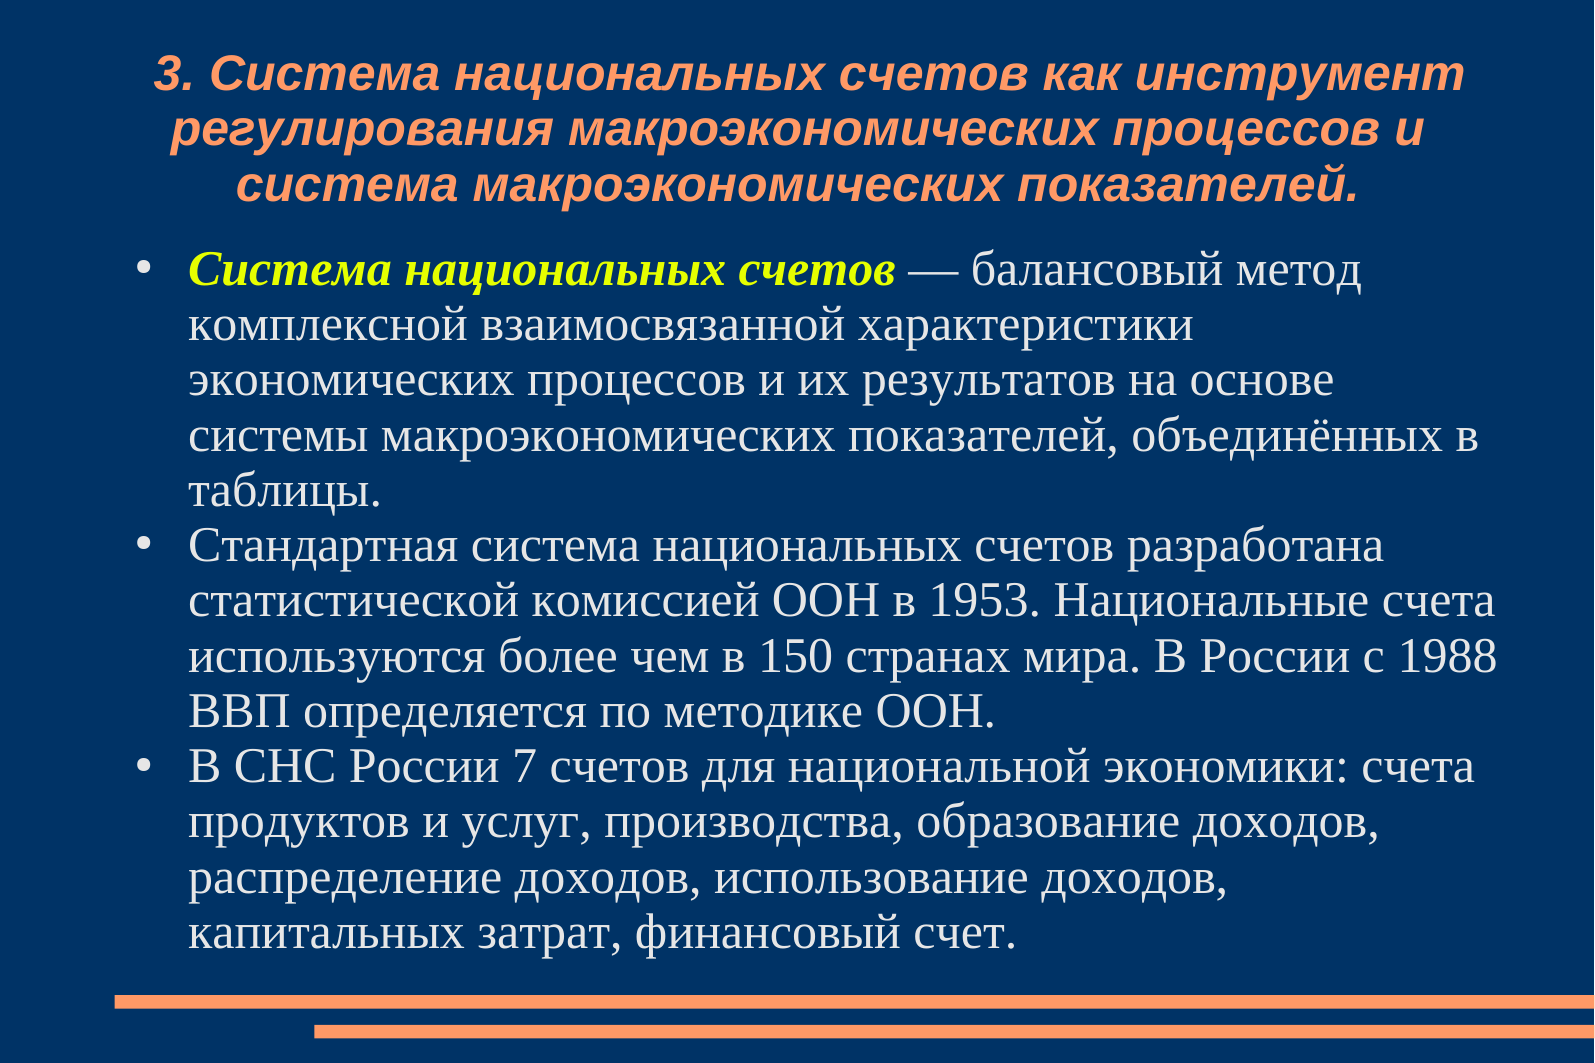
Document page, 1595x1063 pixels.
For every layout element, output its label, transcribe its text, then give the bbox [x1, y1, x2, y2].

list Система национальных счетов — балансовый метод комплексной взаимосвязанной характеристики экономических процессов и их результатов на основе системы макроэкономических показателей, объединённых в таблицы. Стандартная система национальных счетов разработана статистической комиссией ООН в 1953. Национальные счета используются более чем в 150 странах мира. В России с 1988 ВВП определяется по методике ООН. В СНС России 7 счетов для национальной экономики: счета продуктов и услуг, производства, образование доходов, распределение доходов, использование доходов, капитальных затрат, финансовый счет. [117, 240, 1505, 973]
title 3. Система национальных счетов как инструмент регулирования макроэкономических процессов и система макроэкономических показателей. [117, 39, 1479, 218]
